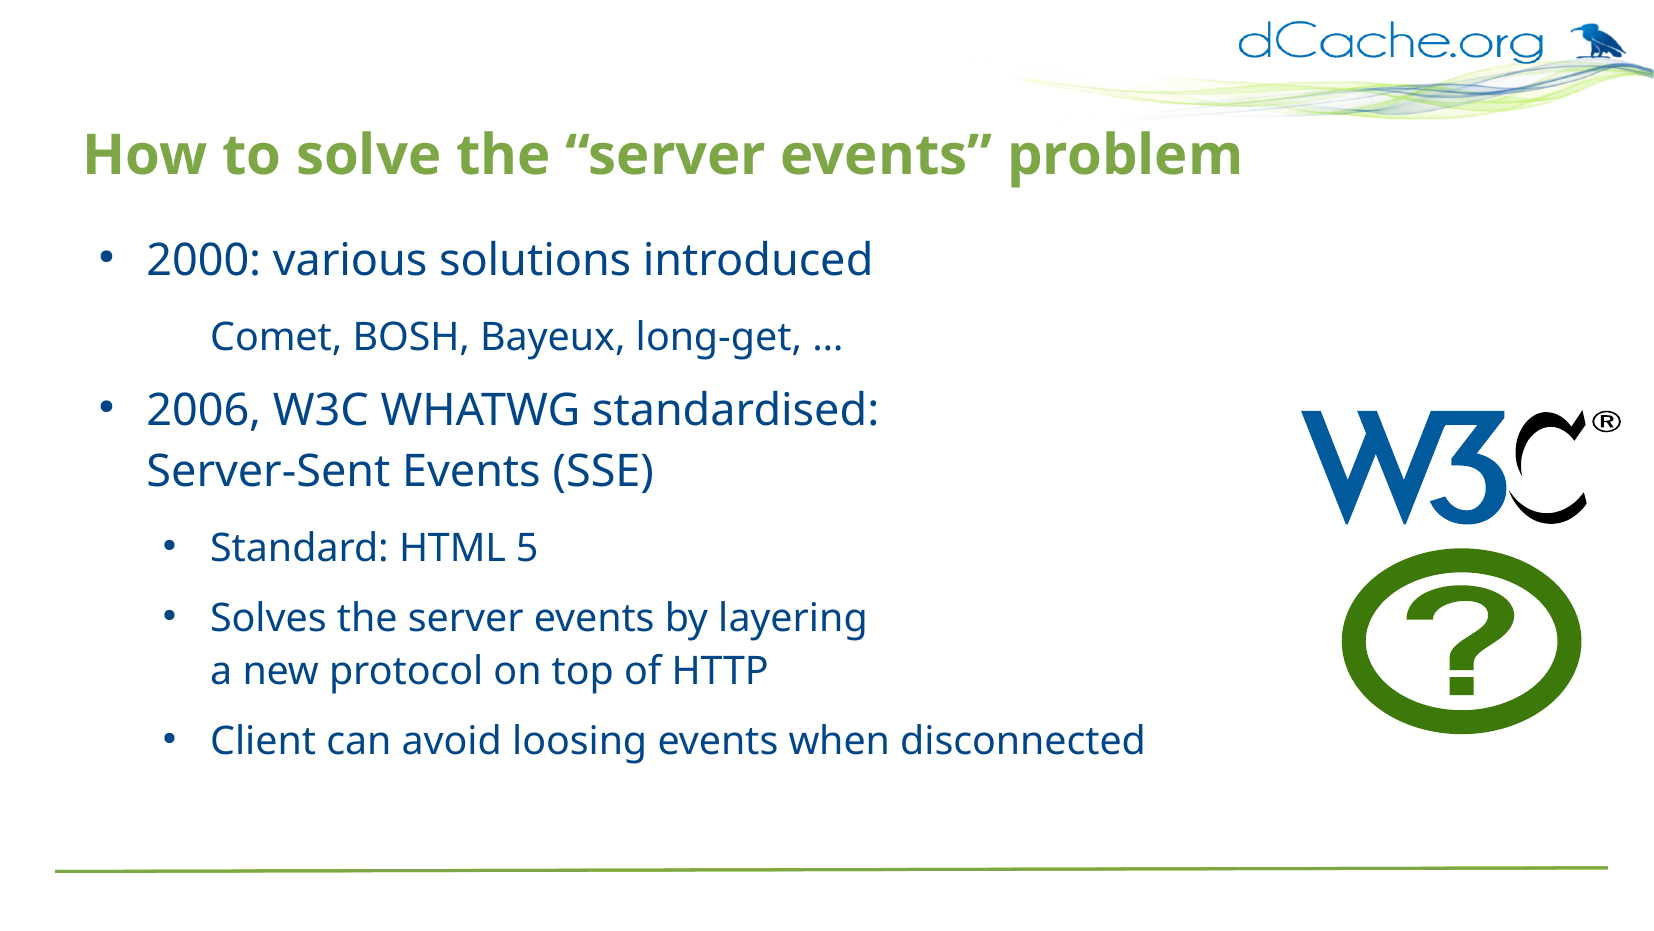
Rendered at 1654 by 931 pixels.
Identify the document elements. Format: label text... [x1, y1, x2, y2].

list 2000: various solutions introduced Comet, BOSH, Bayeux, long-get, … 2006, W3C WHATWG standardised: Server-Sent Events (SSE) Standard: HTML 5 Solves the server events by layering a new protocol on top of HTTP Client can avoid loosing events when disconnected [82, 227, 1571, 767]
picture [1292, 380, 1630, 733]
title How to solve the “server events” problem [82, 116, 1605, 189]
picture [956, 12, 1654, 127]
